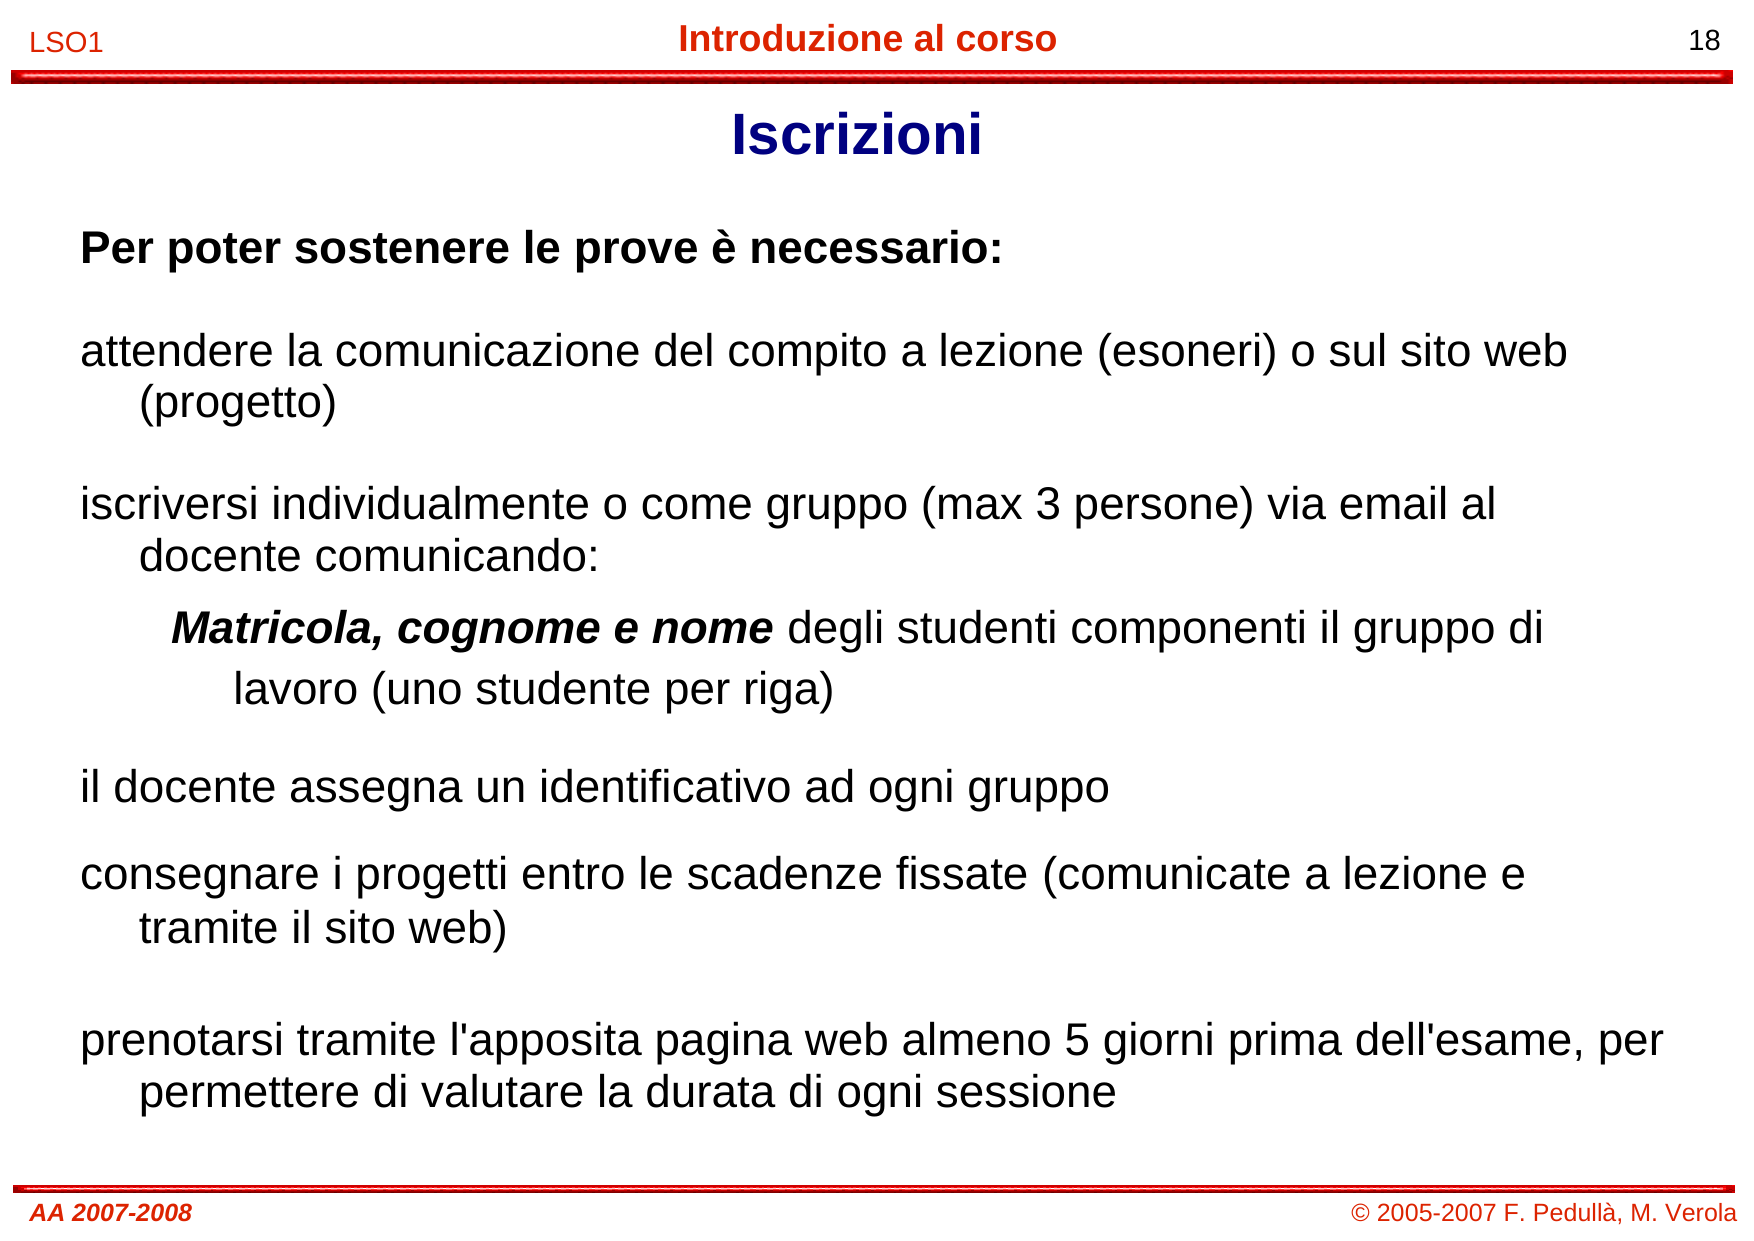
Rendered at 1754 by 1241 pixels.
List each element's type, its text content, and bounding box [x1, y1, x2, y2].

picture [13, 1185, 1735, 1193]
text_box Iscrizioni [386, 98, 1330, 187]
picture [11, 70, 1733, 84]
list Per poter sostenere le prove è necessario: attendere la comunicazione del compito a lezione (esoneri) o sul sito web (progetto) iscriversi individualmente o come gruppo (max 3 persone) via email al docente comunicando: Matricola, cognome e nome degli studenti componenti il gruppo di lavoro (uno studente per riga) il docente assegna un identificativo ad ogni gruppo consegnare i progetti entro le scadenze fissate (comunicate a lezione e tramite il sito web) prenotarsi tramite l'apposita pagina web almeno 5 giorni prima dell'esame, per permettere di valutare la durata di ogni sessione [77, 222, 1669, 1174]
